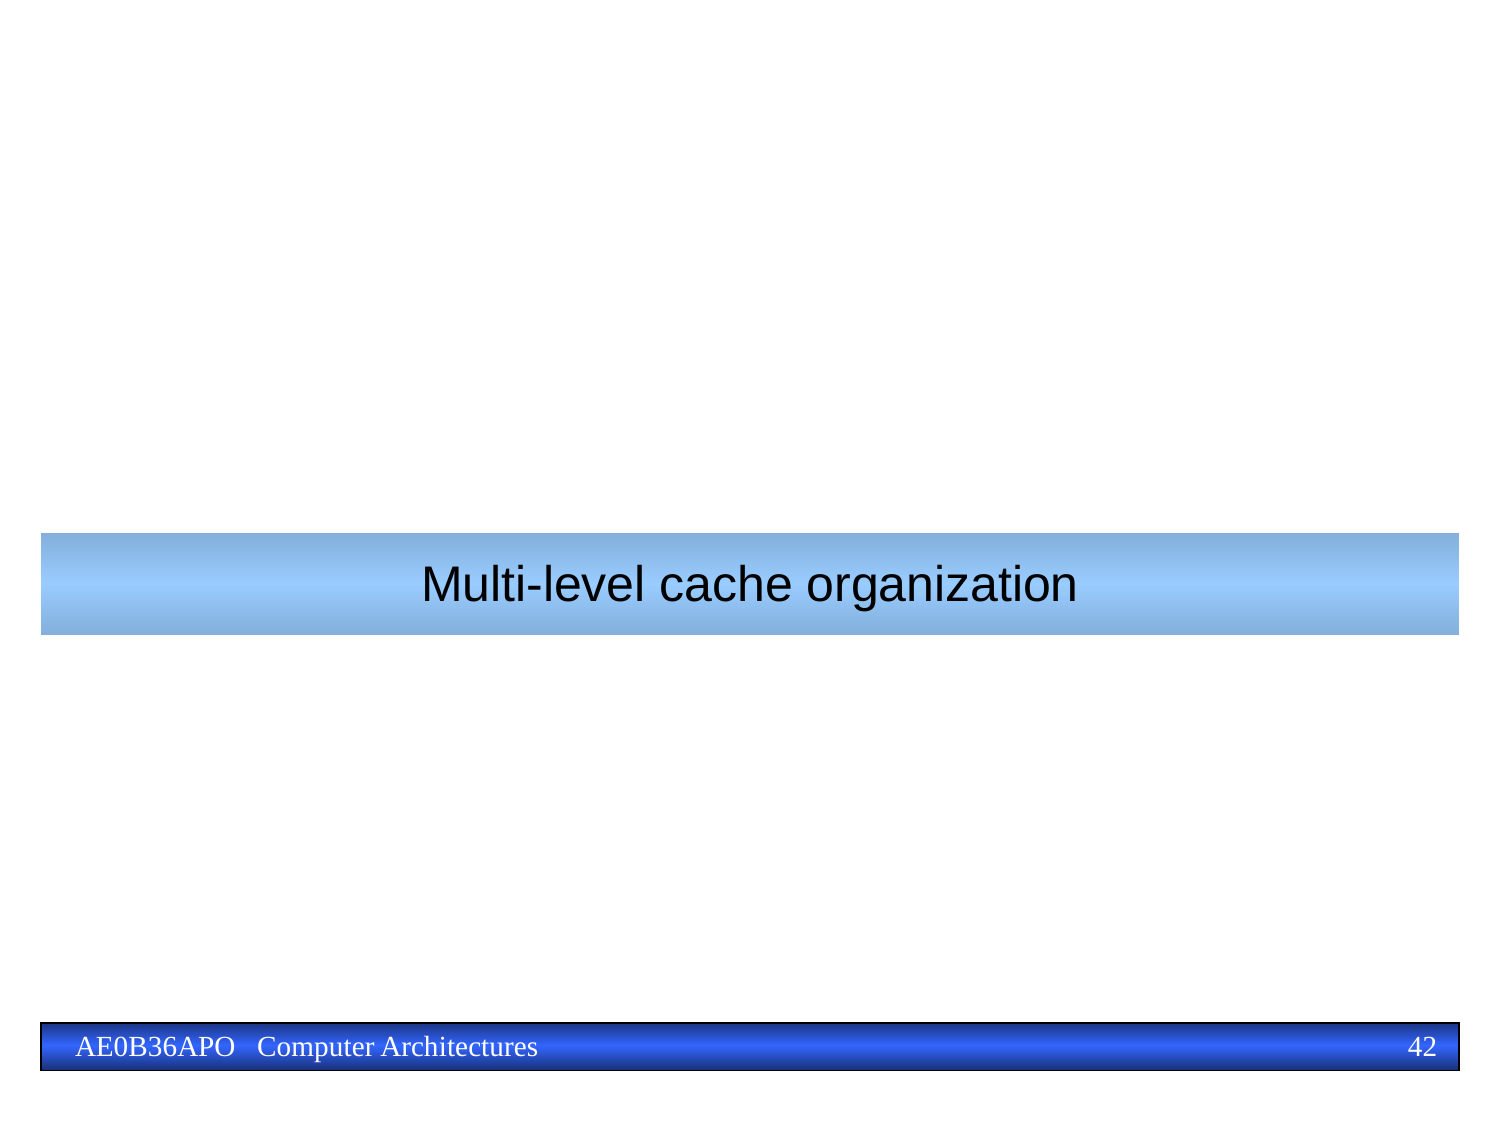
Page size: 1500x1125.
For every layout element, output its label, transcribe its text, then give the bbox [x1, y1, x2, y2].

title Multi-level cache organization [41, 533, 1459, 635]
